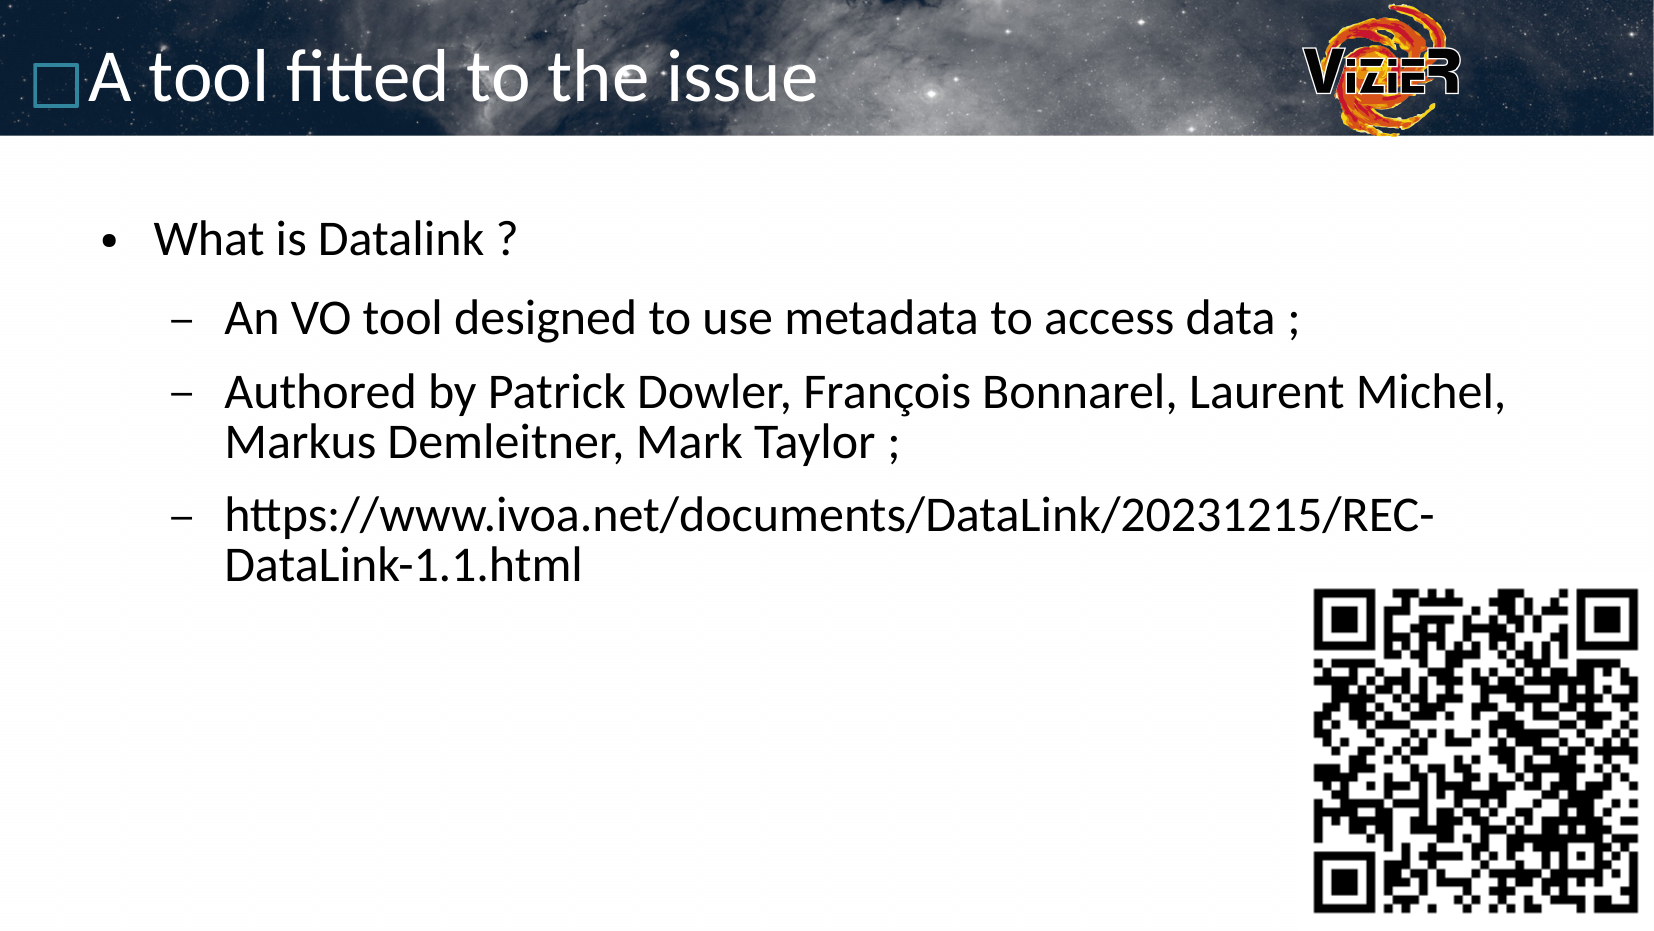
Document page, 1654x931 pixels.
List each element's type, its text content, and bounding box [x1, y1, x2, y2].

list [70, 200, 1430, 532]
picture [0, 0, 1654, 931]
list What is Datalink ? An VO tool designed to use metadata to access data ; Authored by Patrick Dowler, François Bonnarel, Laurent Michel, Markus Demleitner, Mark Taylor ; https://www.ivoa.net/documents/DataLink/20231215/REC-DataLink-1.1.html [82, 217, 1571, 758]
title A tool fitted to the issue [59, 17, 1394, 148]
